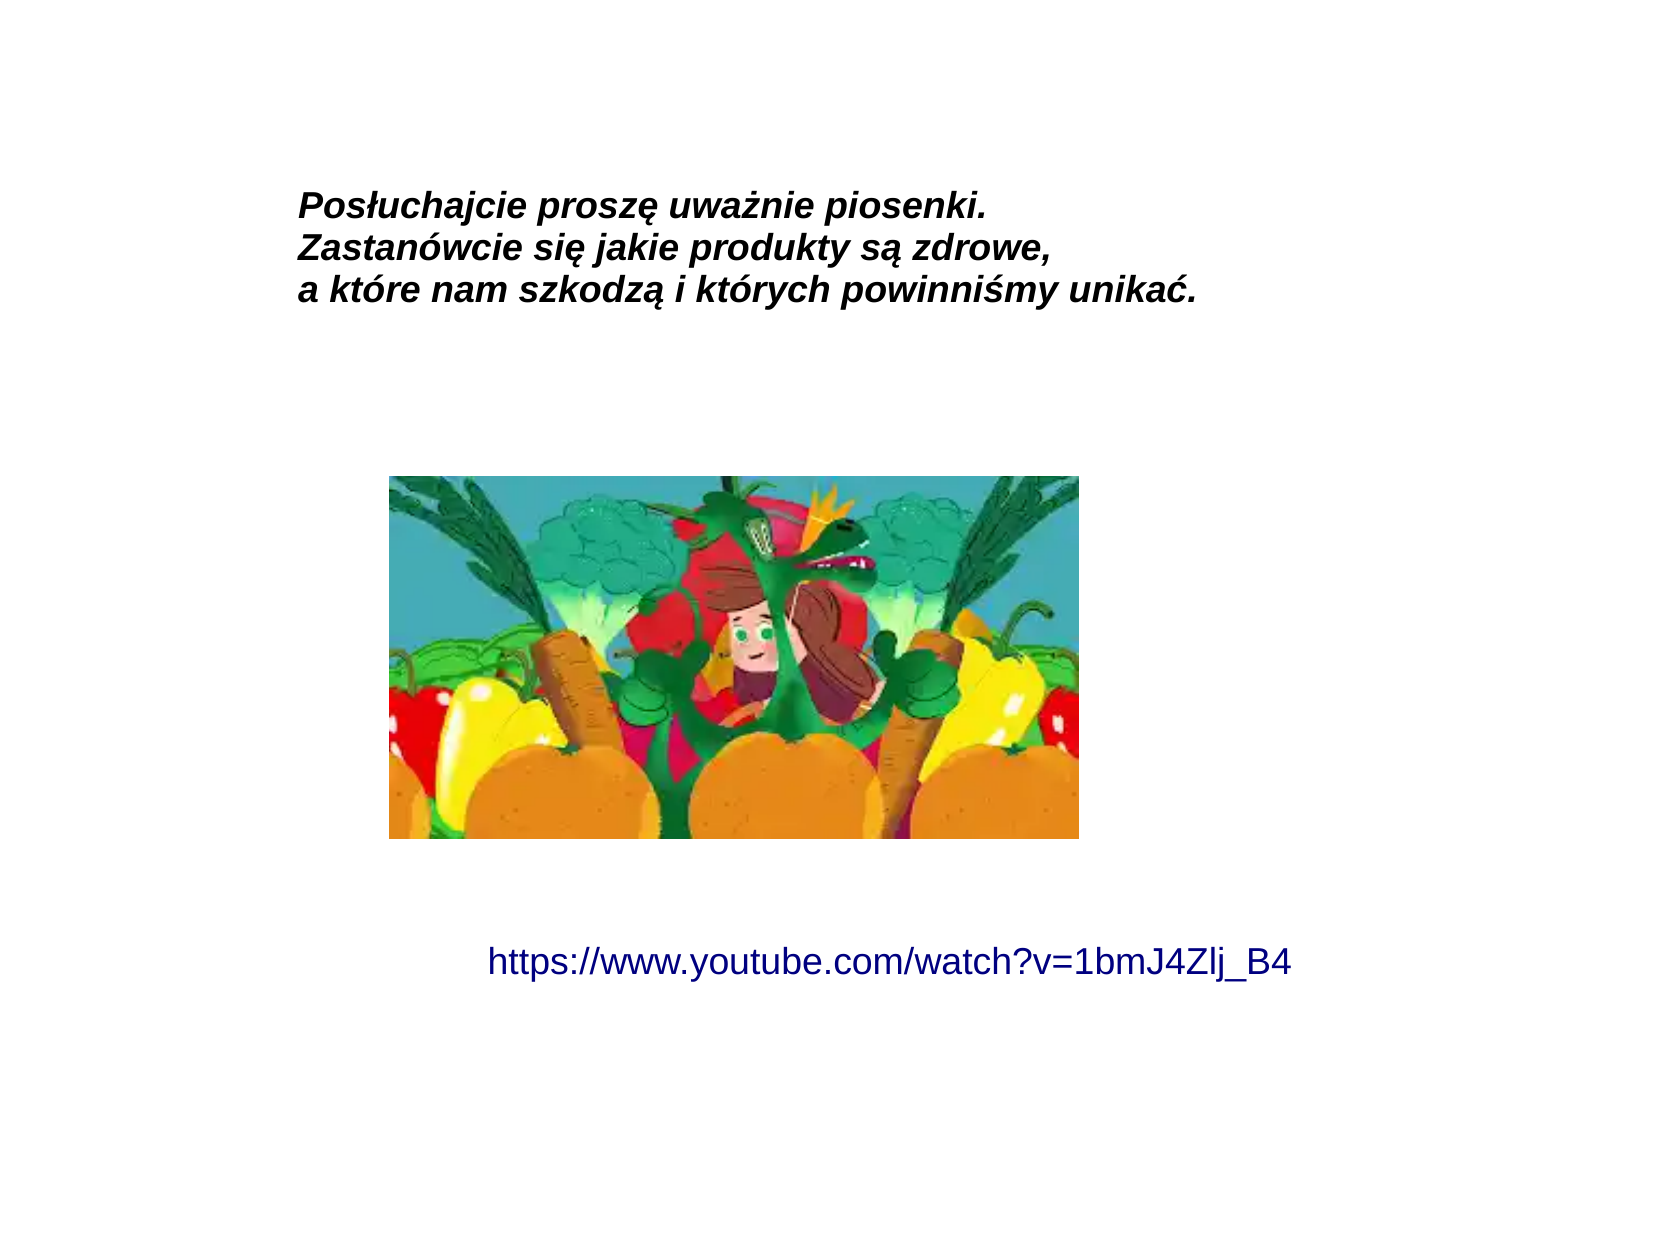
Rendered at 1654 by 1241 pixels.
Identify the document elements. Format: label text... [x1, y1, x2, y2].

text_box Posłuchajcie proszę uważnie piosenki. Zastanówcie się jakie produkty są zdrowe, a które nam szkodzą i których powinniśmy unikać. [283, 177, 1430, 321]
picture [389, 476, 1079, 839]
text_box https://www.youtube.com/watch?v=1bmJ4Zlj_B4 [472, 932, 1477, 1004]
